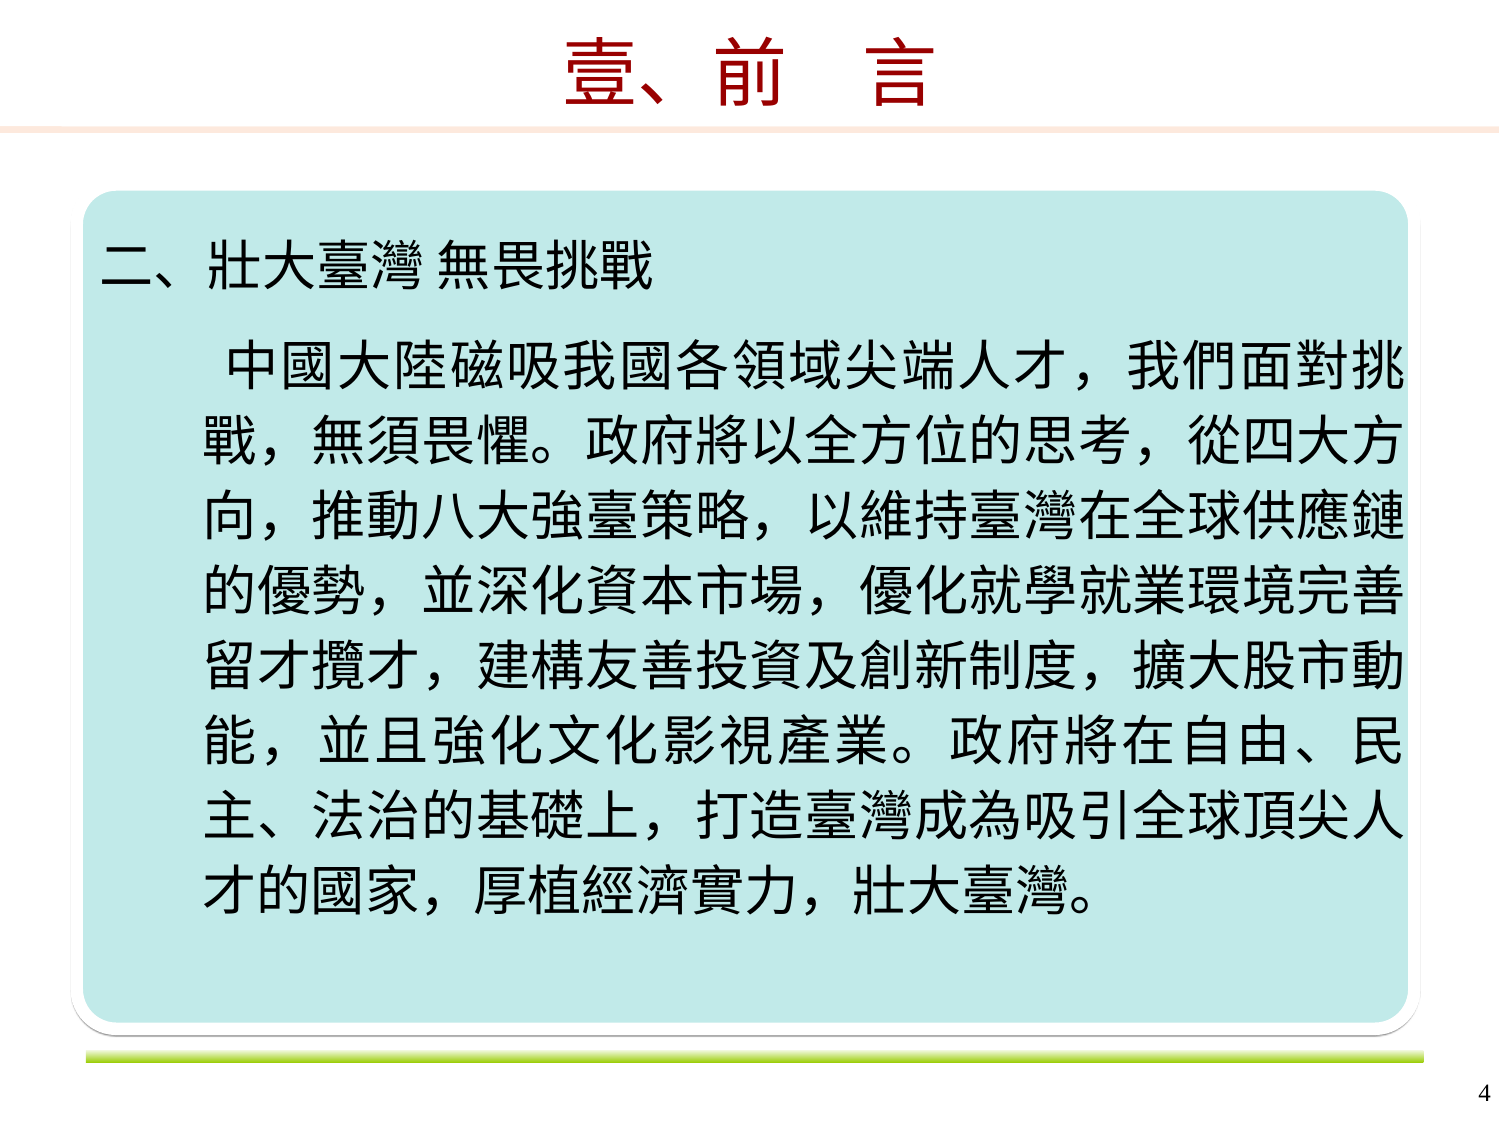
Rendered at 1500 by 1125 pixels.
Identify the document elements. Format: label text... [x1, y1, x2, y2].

text_box [76, 184, 1413, 1020]
text_box 4 [1470, 1068, 1500, 1115]
text_box 壹、前 言 [0, 9, 1500, 102]
text_box 二、壯大臺灣 無畏挑戰 中國大陸磁吸我國各領域尖端人才，我們面對挑戰，無須畏懼。政府將以全方位的思考，從四大方向，推動八大強臺策略，以維持臺灣在全球供應鏈的優勢，並深化資本市場，優化就學就業環境完善留才攬才，建構友善投資及創新制度，擴大股市動能，並且強化文化影視產業。政府將在自由、民主、法治的基礎上，打造臺灣成為吸引全球頂尖人才的國家，厚植經濟實力，壯大臺灣。 [91, 213, 1415, 1125]
